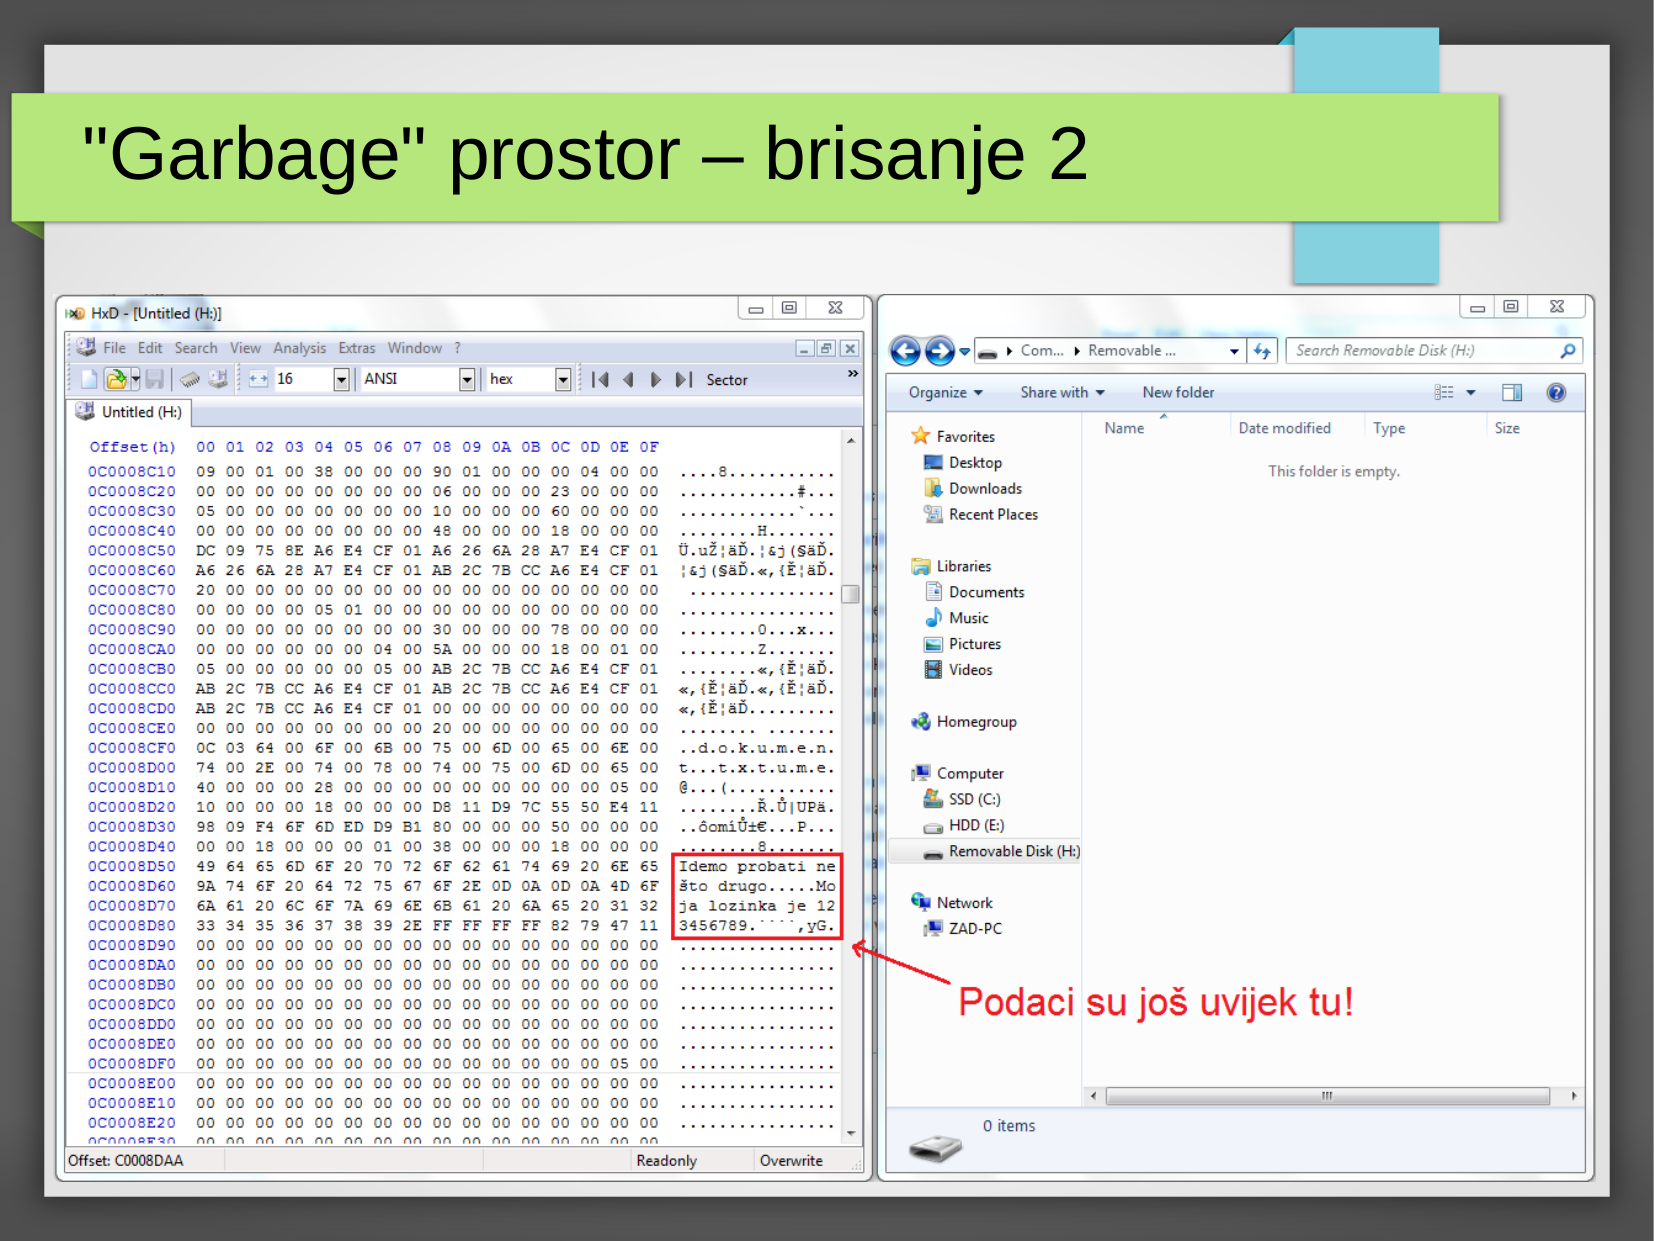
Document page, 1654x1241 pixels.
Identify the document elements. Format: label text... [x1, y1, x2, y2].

picture [0, 0, 1654, 1241]
title "Garbage" prostor – brisanje 2 [82, 94, 1264, 213]
